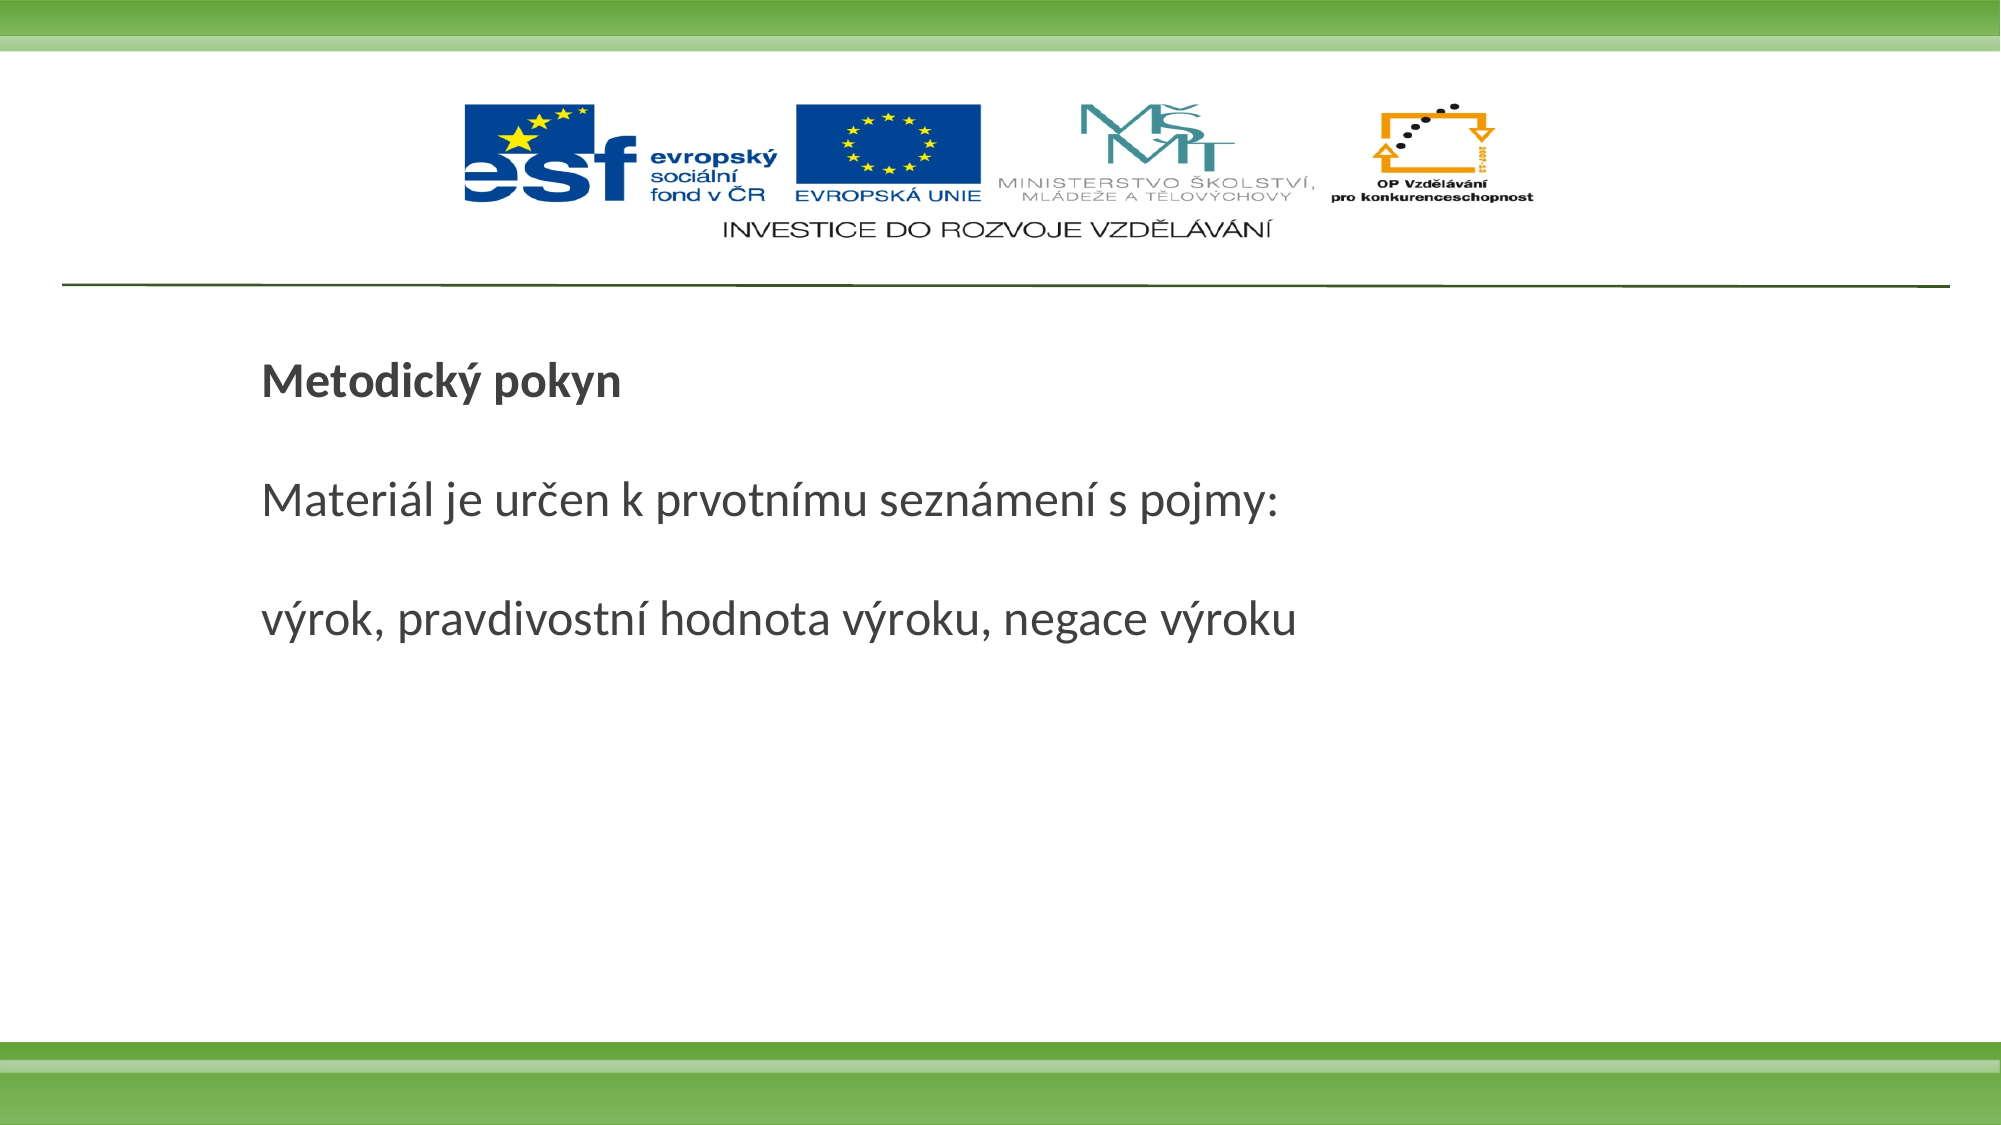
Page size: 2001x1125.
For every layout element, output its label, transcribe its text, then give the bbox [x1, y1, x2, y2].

picture [407, 73, 1606, 262]
picture [0, 1058, 2001, 1075]
picture [0, 34, 2001, 53]
text_box Metodický pokyn Materiál je určen k prvotnímu seznámení s pojmy: výrok, pravdivostní hodnota výroku, negace výroku [261, 309, 1751, 760]
